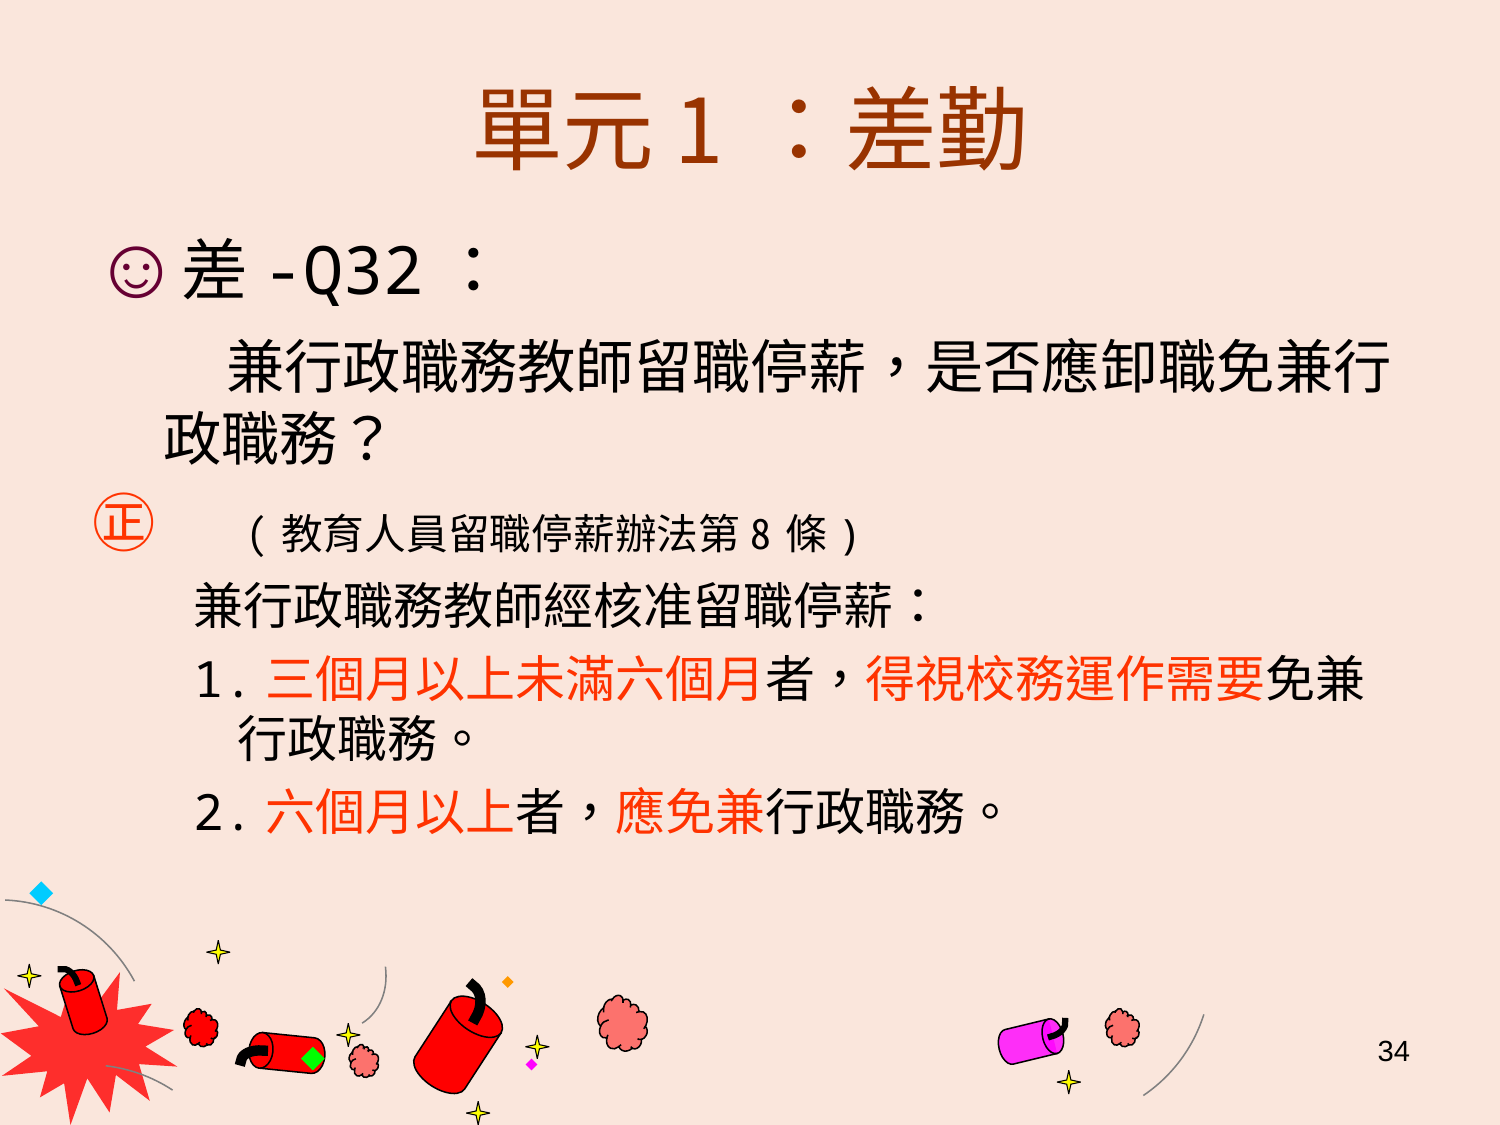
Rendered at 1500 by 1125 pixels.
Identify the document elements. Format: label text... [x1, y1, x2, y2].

text_box <number> [1074, 1024, 1426, 1103]
list 差-Q32： 兼行政職務教師留職停薪，是否應卸職免兼行政職務？ (教育人員留職停薪辦法第8條) 兼行政職務教師經核准留職停薪： 1.三個月以上未滿六個月者，得視校務運作需要免兼行政職務。 2.六個月以上者，應免兼行政職務。 [75, 219, 1426, 882]
title 單元1：差勤 [75, 45, 1426, 209]
